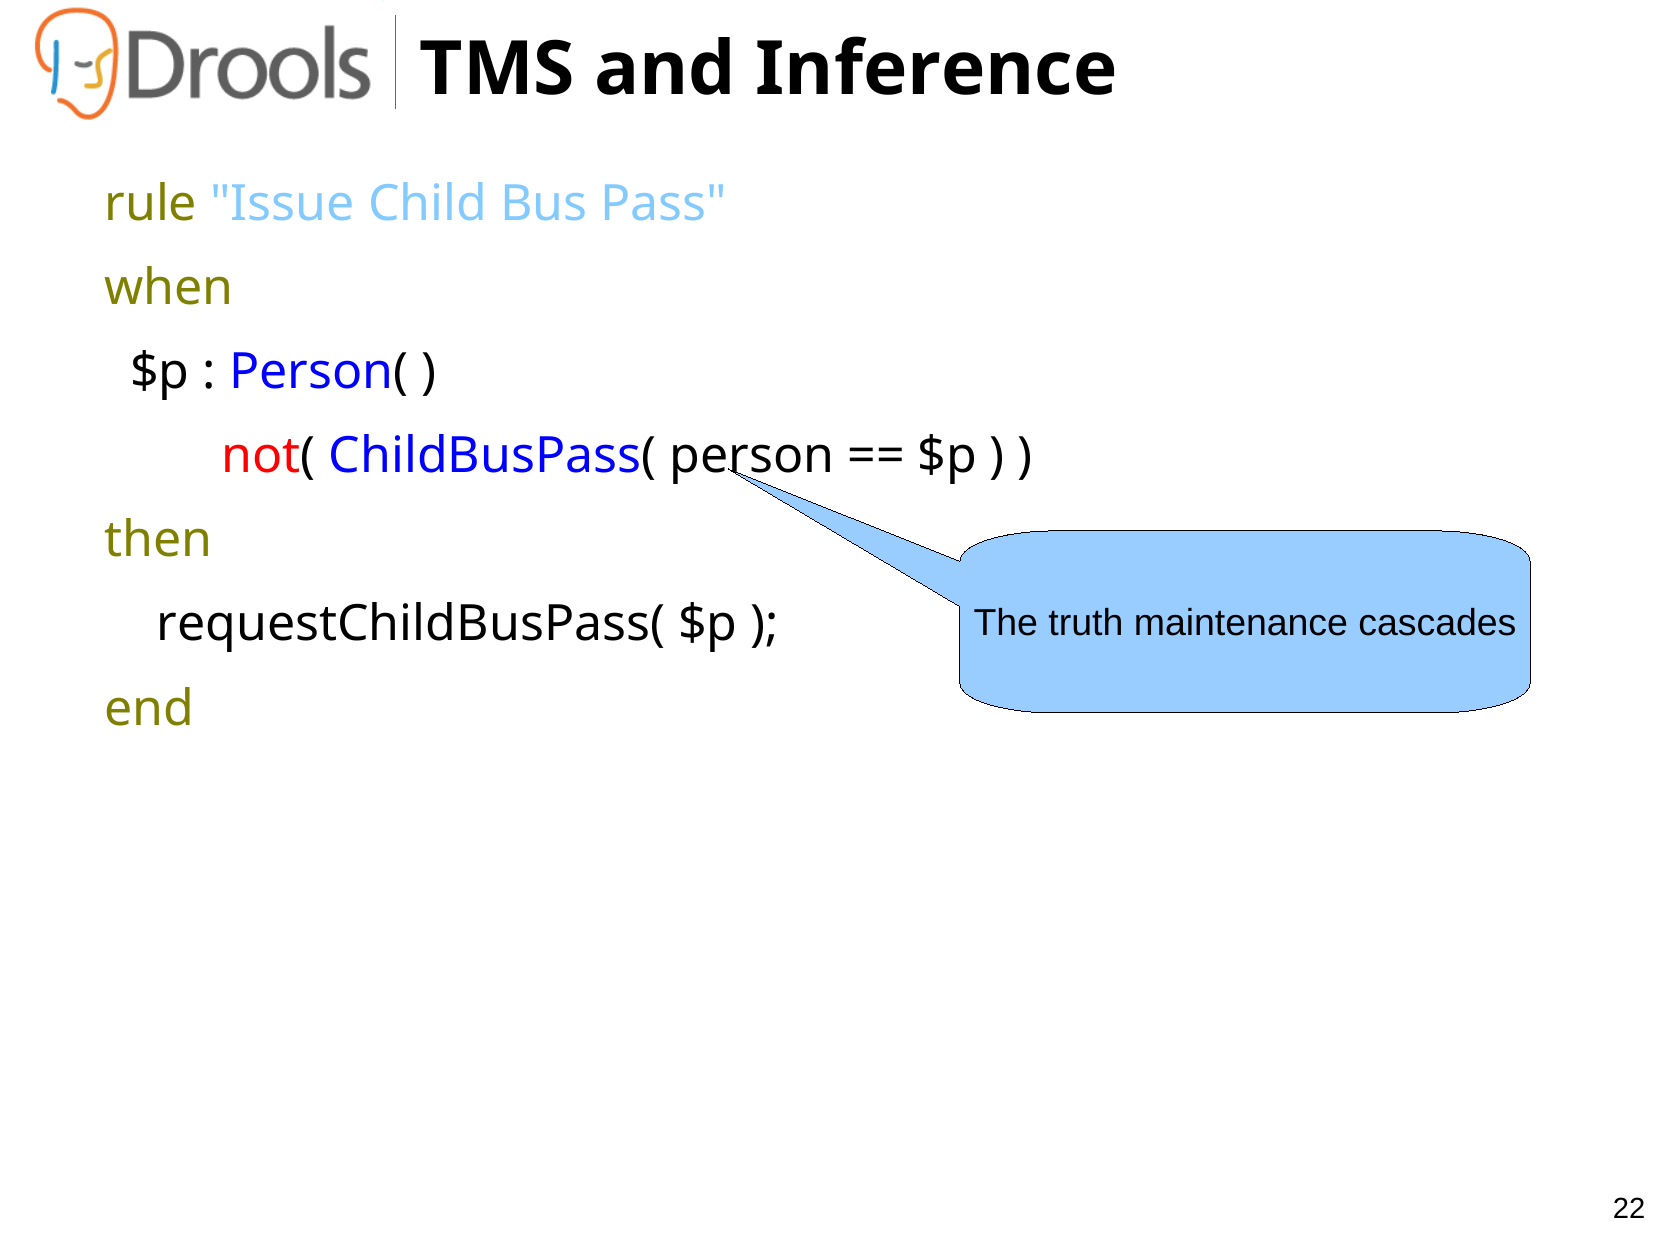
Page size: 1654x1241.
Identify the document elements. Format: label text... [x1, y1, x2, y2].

title TMS and Inference [419, 12, 1630, 118]
text_box The truth maintenance cascades [728, 468, 1531, 713]
picture [29, 0, 384, 126]
list rule "Issue Child Bus Pass" when $p : Person( ) not( ChildBusPass( person == $p ) ) then requestChildBusPass( $p ); end [104, 166, 1517, 961]
